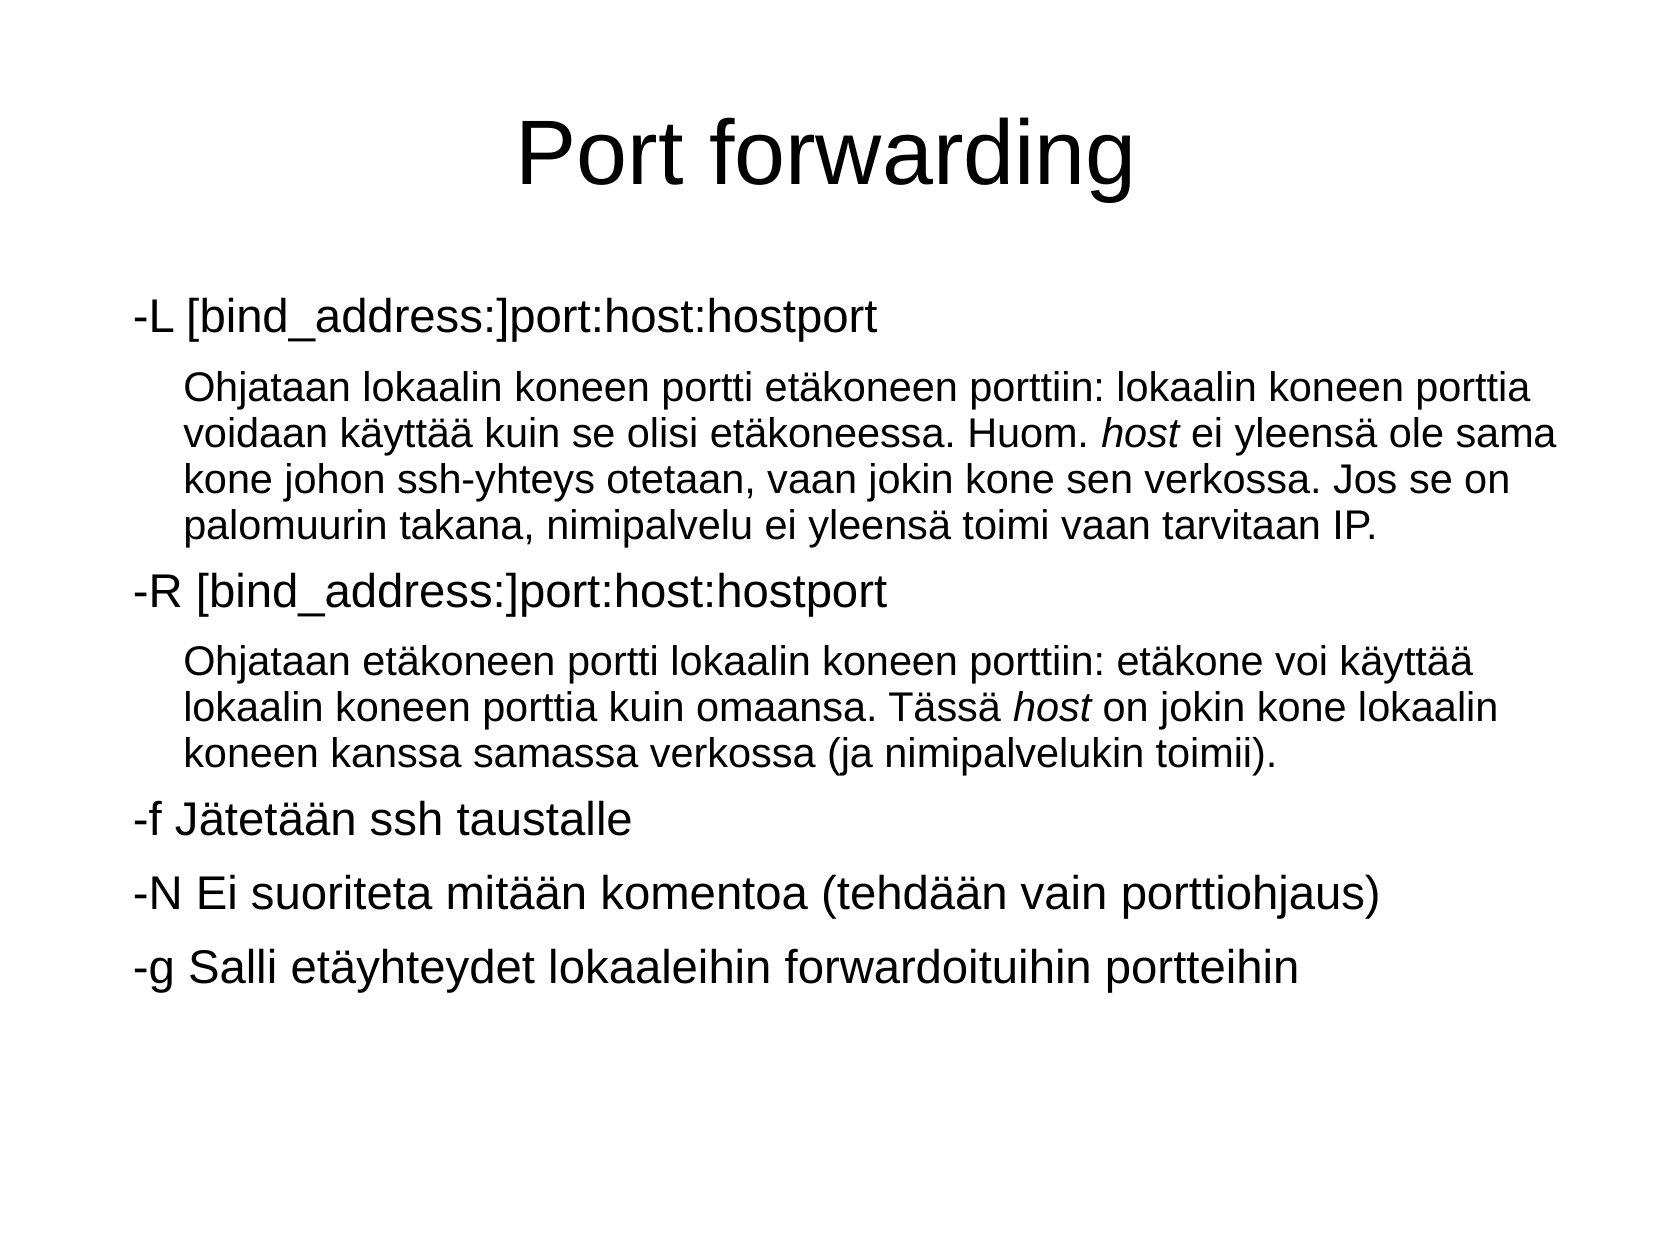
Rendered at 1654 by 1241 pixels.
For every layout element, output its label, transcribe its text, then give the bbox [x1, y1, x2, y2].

list -L [bind_address:]port:host:hostport Ohjataan lokaalin koneen portti etäkoneen porttiin: lokaalin koneen porttia voidaan käyttää kuin se olisi etäkoneessa. Huom. host ei yleensä ole sama kone johon ssh-yhteys otetaan, vaan jokin kone sen verkossa. Jos se on palomuurin takana, nimipalvelu ei yleensä toimi vaan tarvitaan IP. -R [bind_address:]port:host:hostport Ohjataan etäkoneen portti lokaalin koneen porttiin: etäkone voi käyttää lokaalin koneen porttia kuin omaansa. Tässä host on jokin kone lokaalin koneen kanssa samassa verkossa (ja nimipalvelukin toimii). -f Jätetään ssh taustalle -N Ei suoriteta mitään komentoa (tehdään vain porttiohjaus) -g Salli etäyhteydet lokaaleihin forwardoituihin portteihin [82, 290, 1571, 1010]
title Port forwarding [82, 49, 1571, 257]
